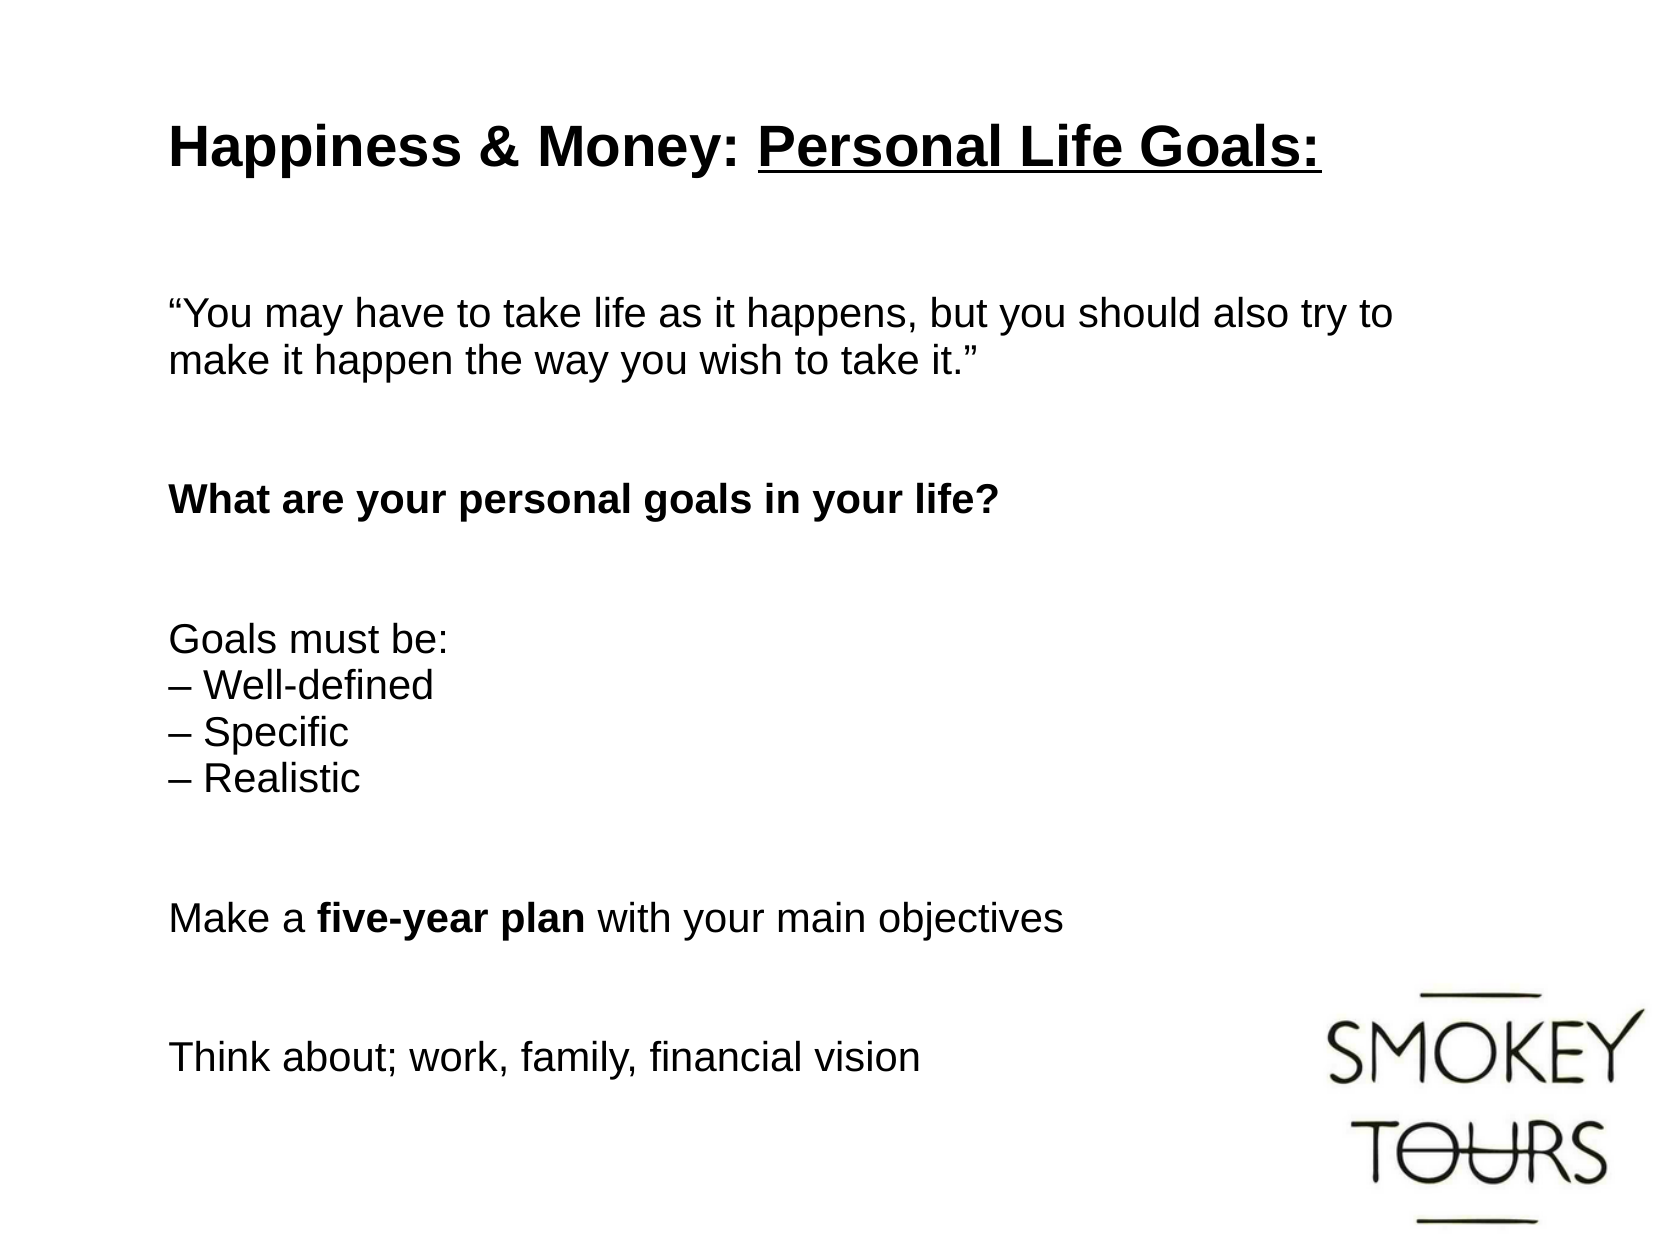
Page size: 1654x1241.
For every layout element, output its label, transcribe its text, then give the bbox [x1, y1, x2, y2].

picture [1322, 968, 1654, 1241]
text_box Happiness & Money: Personal Life Goals: “You may have to take life as it happens, but you should also try to make it happen the way you wish to take it.” What are your personal goals in your life? Goals must be: – Well-defined – Specific – Realistic Make a five-year plan with your main objectives Think about; work, family, financial vision [153, 106, 1512, 1149]
